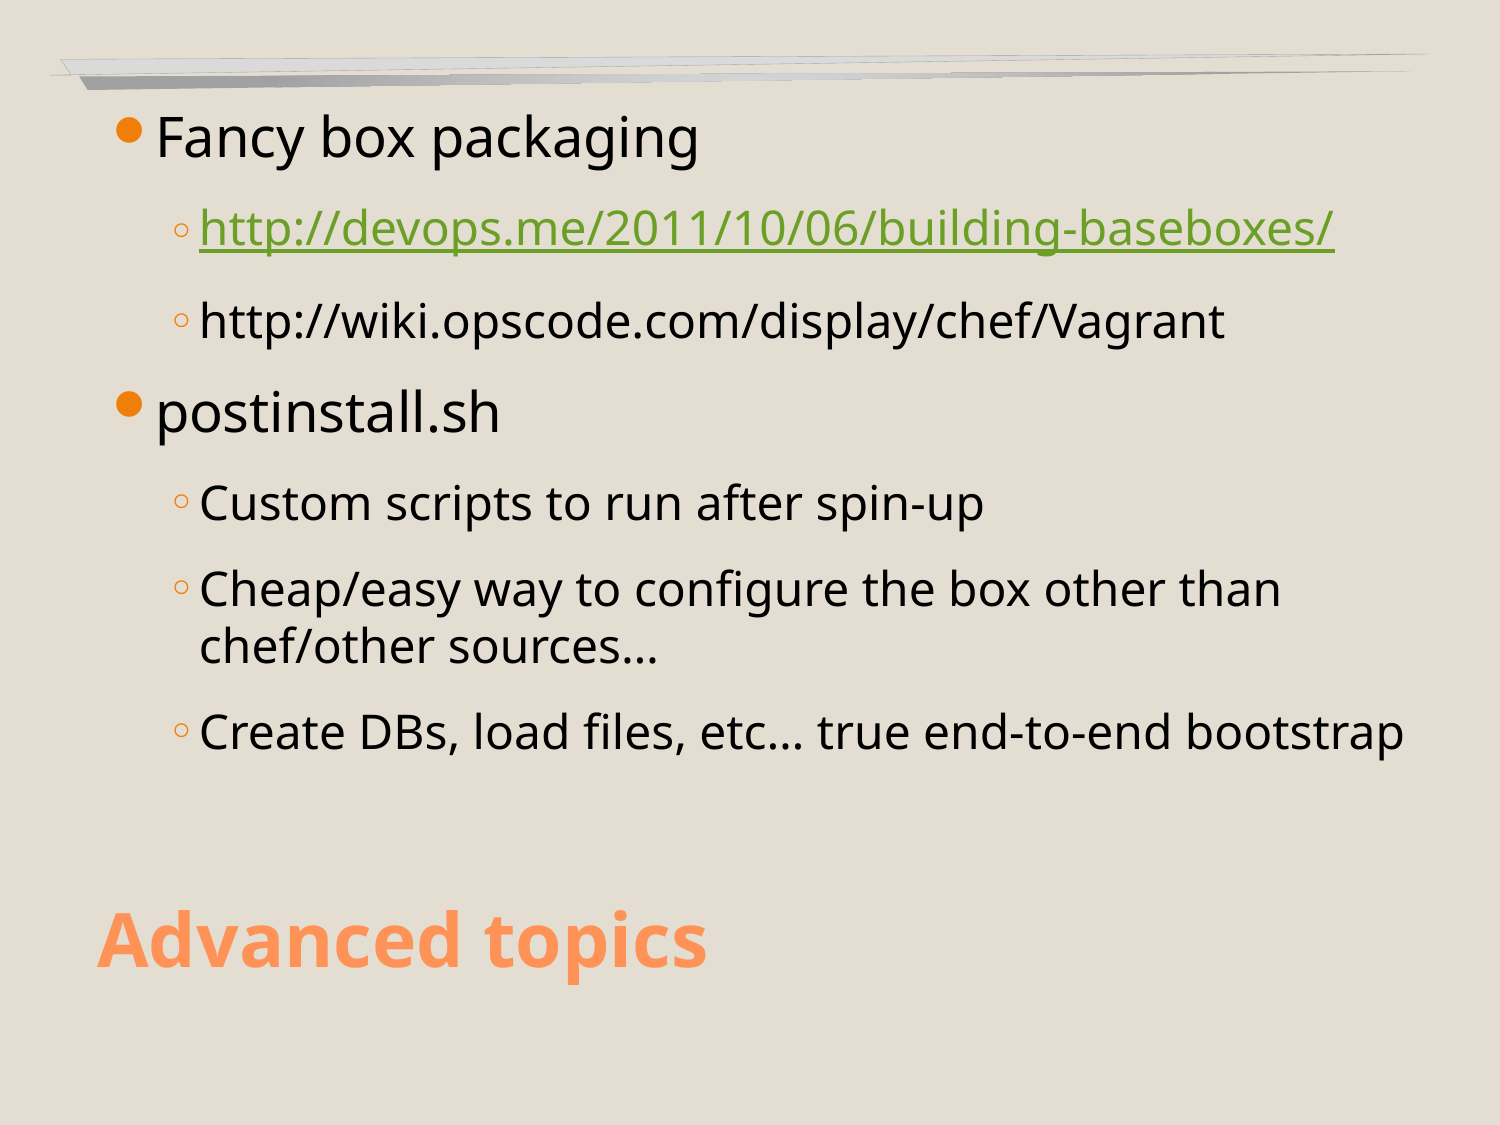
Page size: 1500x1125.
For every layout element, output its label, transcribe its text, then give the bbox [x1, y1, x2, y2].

title Advanced topics [82, 817, 1425, 990]
list Fancy box packaging http://devops.me/2011/10/06/building-baseboxes/ http://wiki.opscode.com/display/chef/Vagrant postinstall.sh Custom scripts to run after spin-up Cheap/easy way to configure the box other than chef/other sources… Create DBs, load files, etc… true end-to-end bootstrap [82, 86, 1425, 774]
